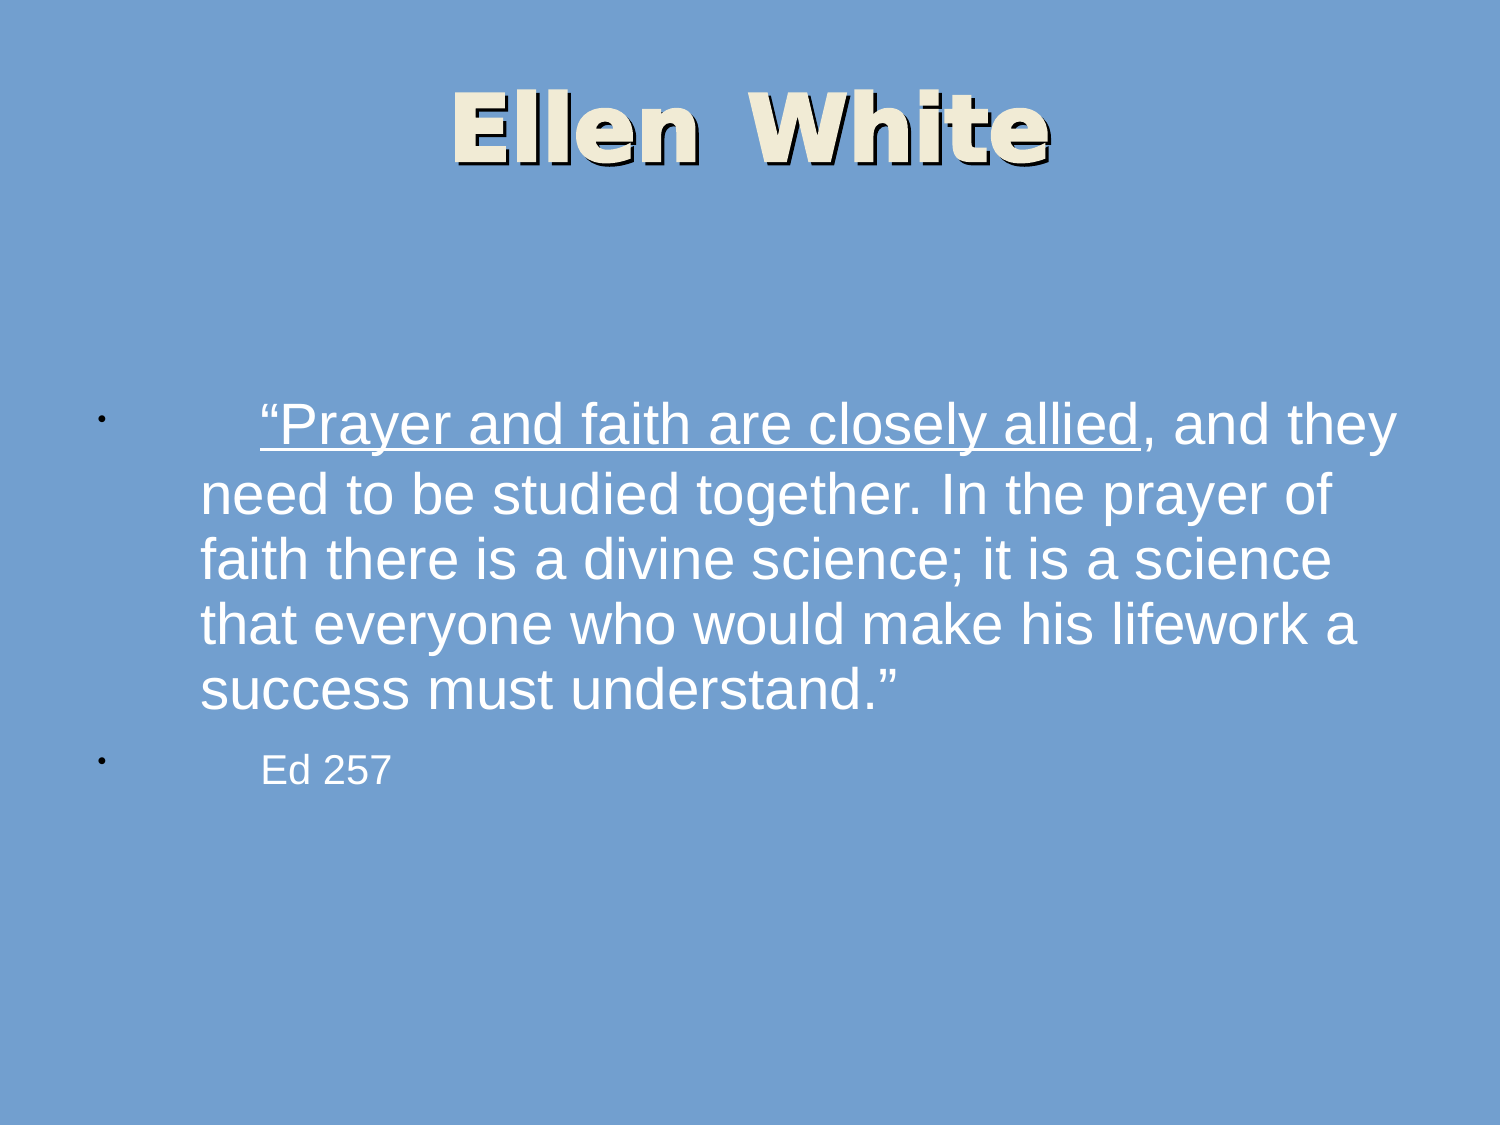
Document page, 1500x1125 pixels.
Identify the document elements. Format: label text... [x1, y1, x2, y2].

title Ellen White [75, 44, 1426, 233]
list “Prayer and faith are closely allied, and they need to be studied together. In the prayer of faith there is a divine science; it is a science that everyone who would make his lifework a success must understand.” Ed 257 [75, 382, 1426, 1125]
